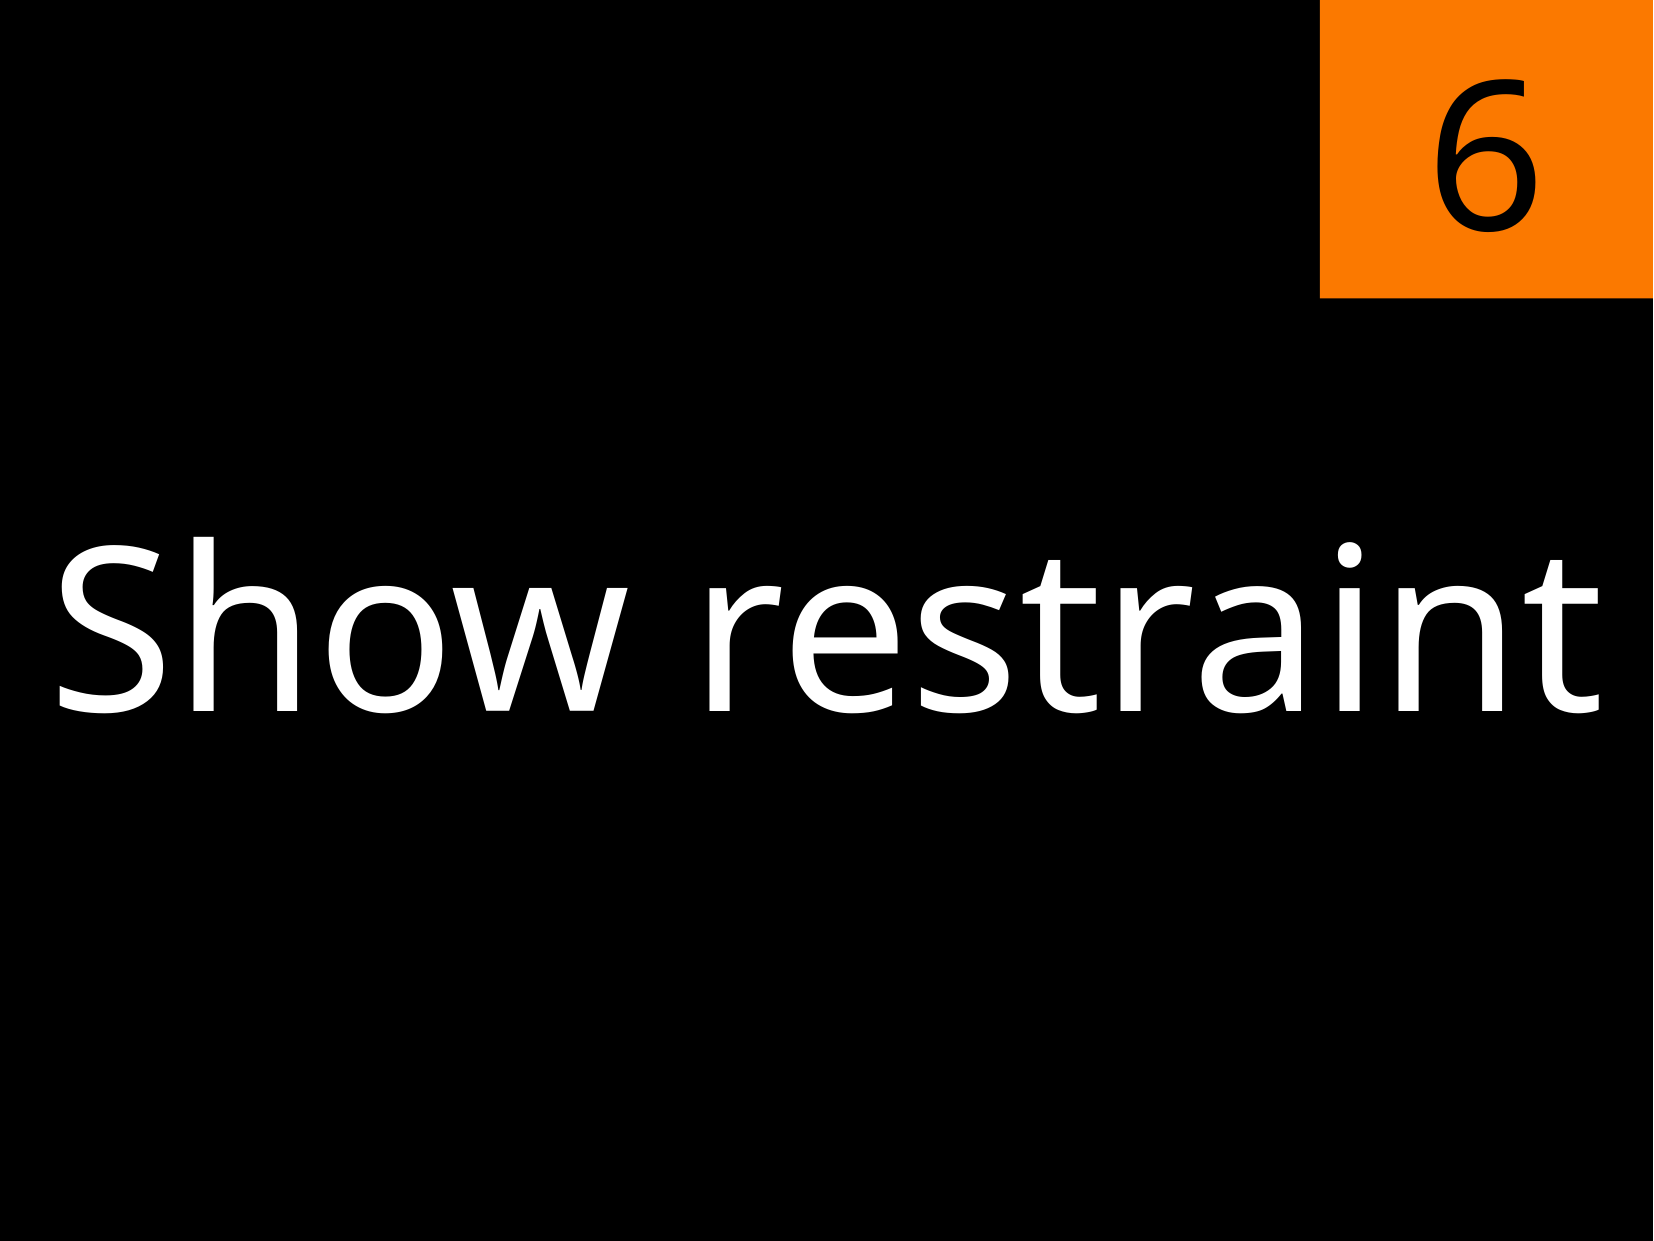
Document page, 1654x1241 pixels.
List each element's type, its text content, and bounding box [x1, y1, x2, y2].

text_box 6 [1319, 0, 1653, 265]
text_box Show restraint [0, 0, 1653, 1241]
